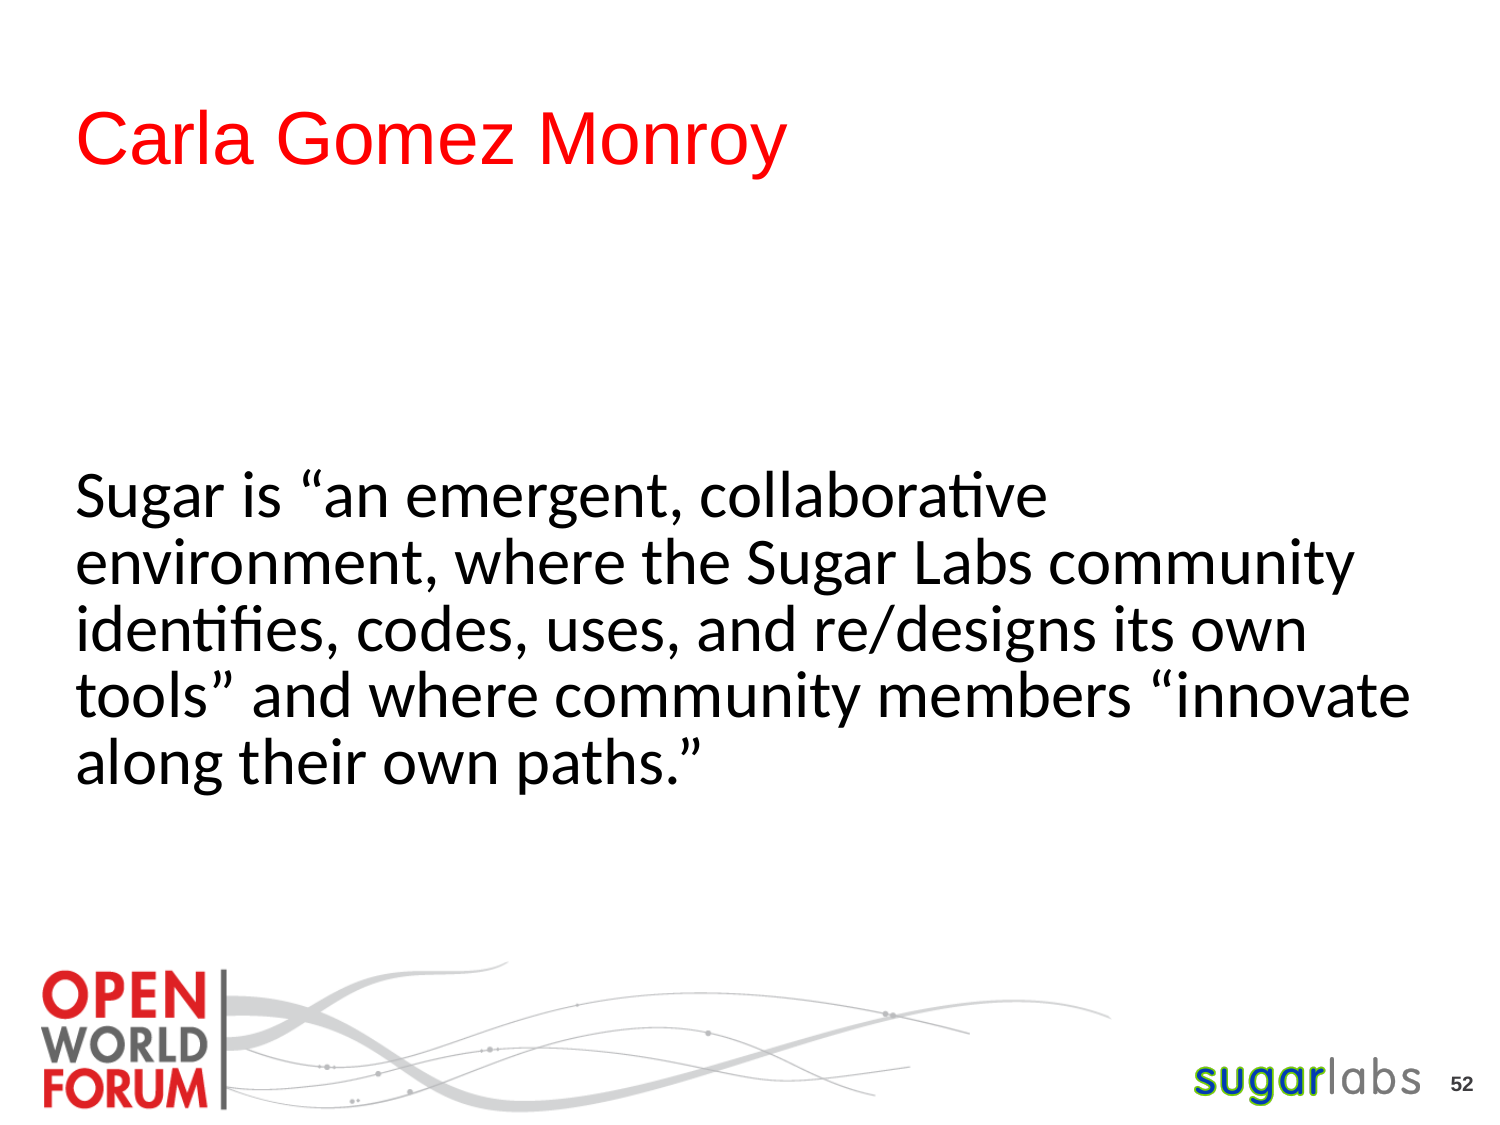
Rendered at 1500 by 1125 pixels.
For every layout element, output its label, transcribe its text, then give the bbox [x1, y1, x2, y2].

title Carla Gomez Monroy [75, 52, 1425, 226]
subtitle Sugar is “an emergent, collaborative environment, where the Sugar Labs community identifies, codes, uses, and re/designs its own tools” and where community members “innovate along their own paths.” [75, 263, 1425, 1006]
picture [41, 957, 1112, 1119]
picture [1194, 1057, 1420, 1106]
